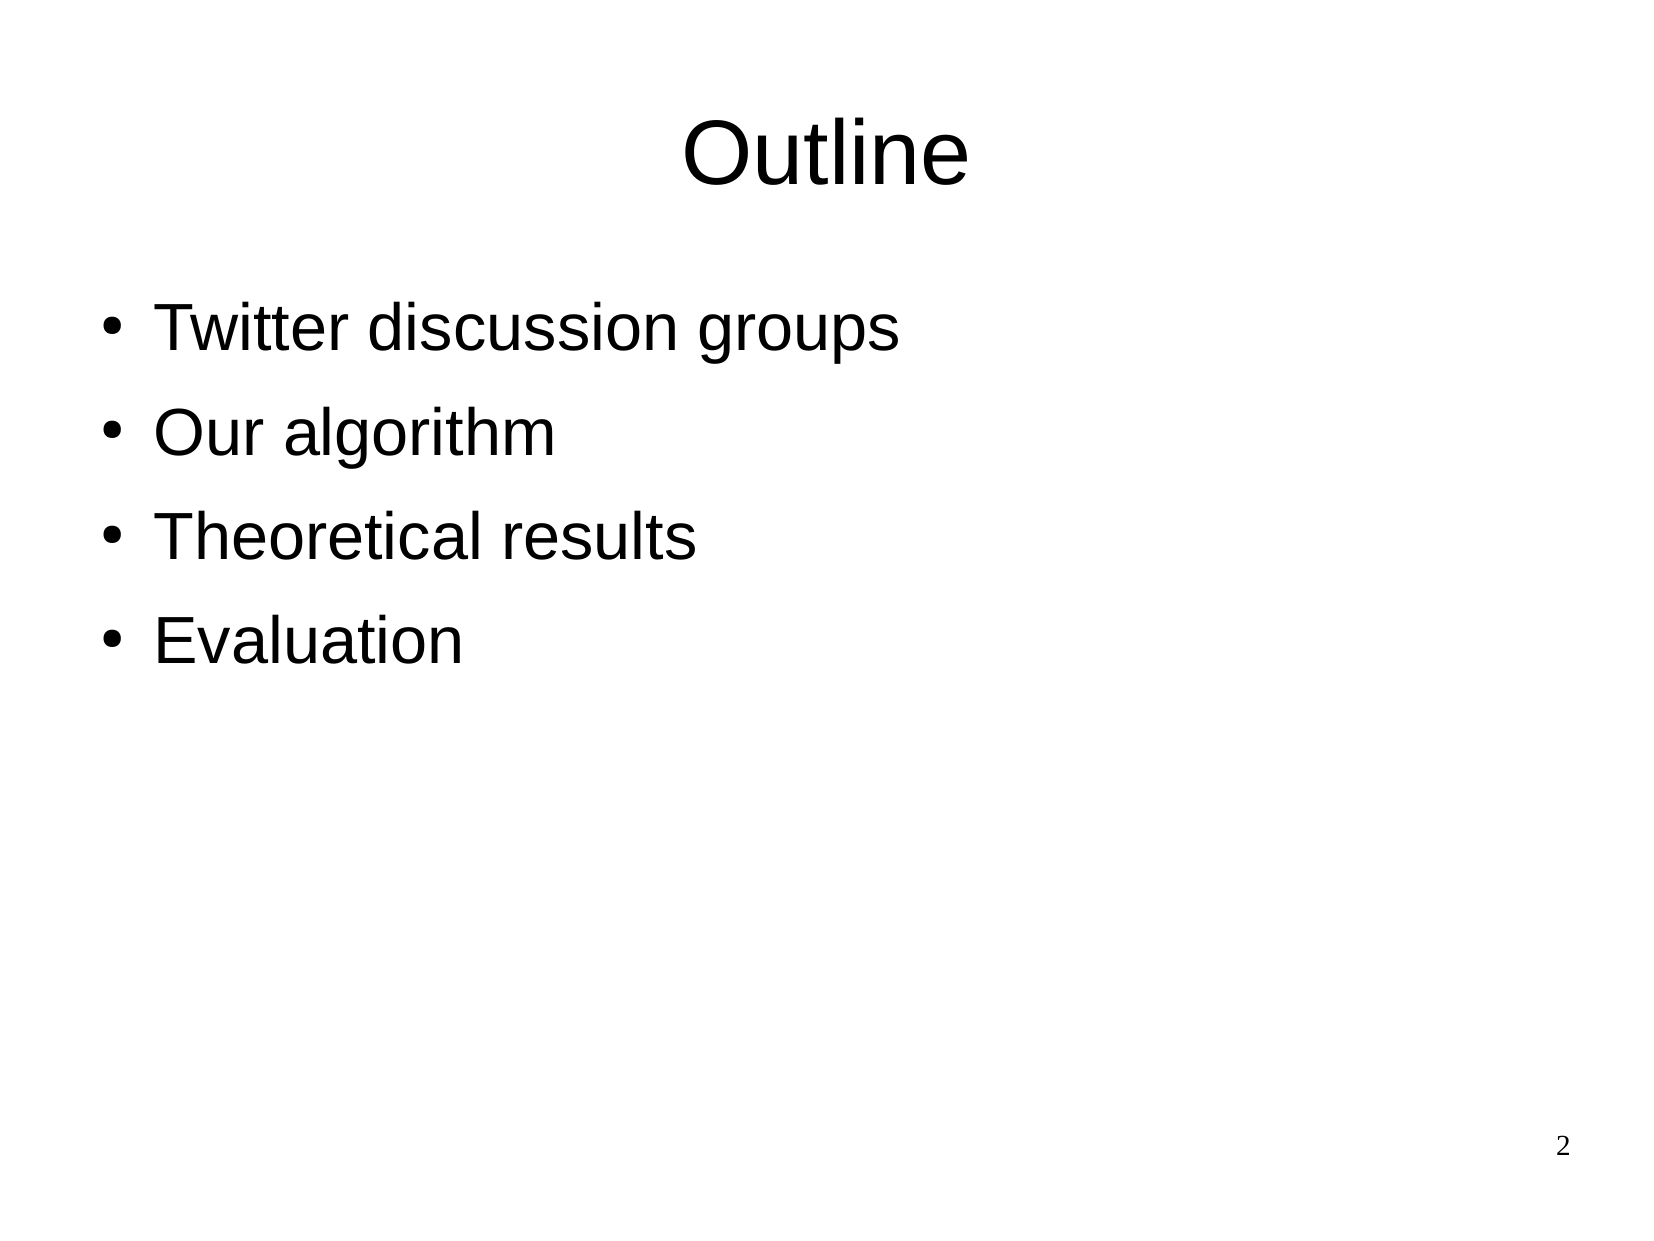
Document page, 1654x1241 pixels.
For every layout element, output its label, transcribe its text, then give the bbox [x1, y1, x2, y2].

list Twitter discussion groups Our algorithm Theoretical results Evaluation [82, 290, 1571, 1010]
title Outline [82, 49, 1571, 257]
